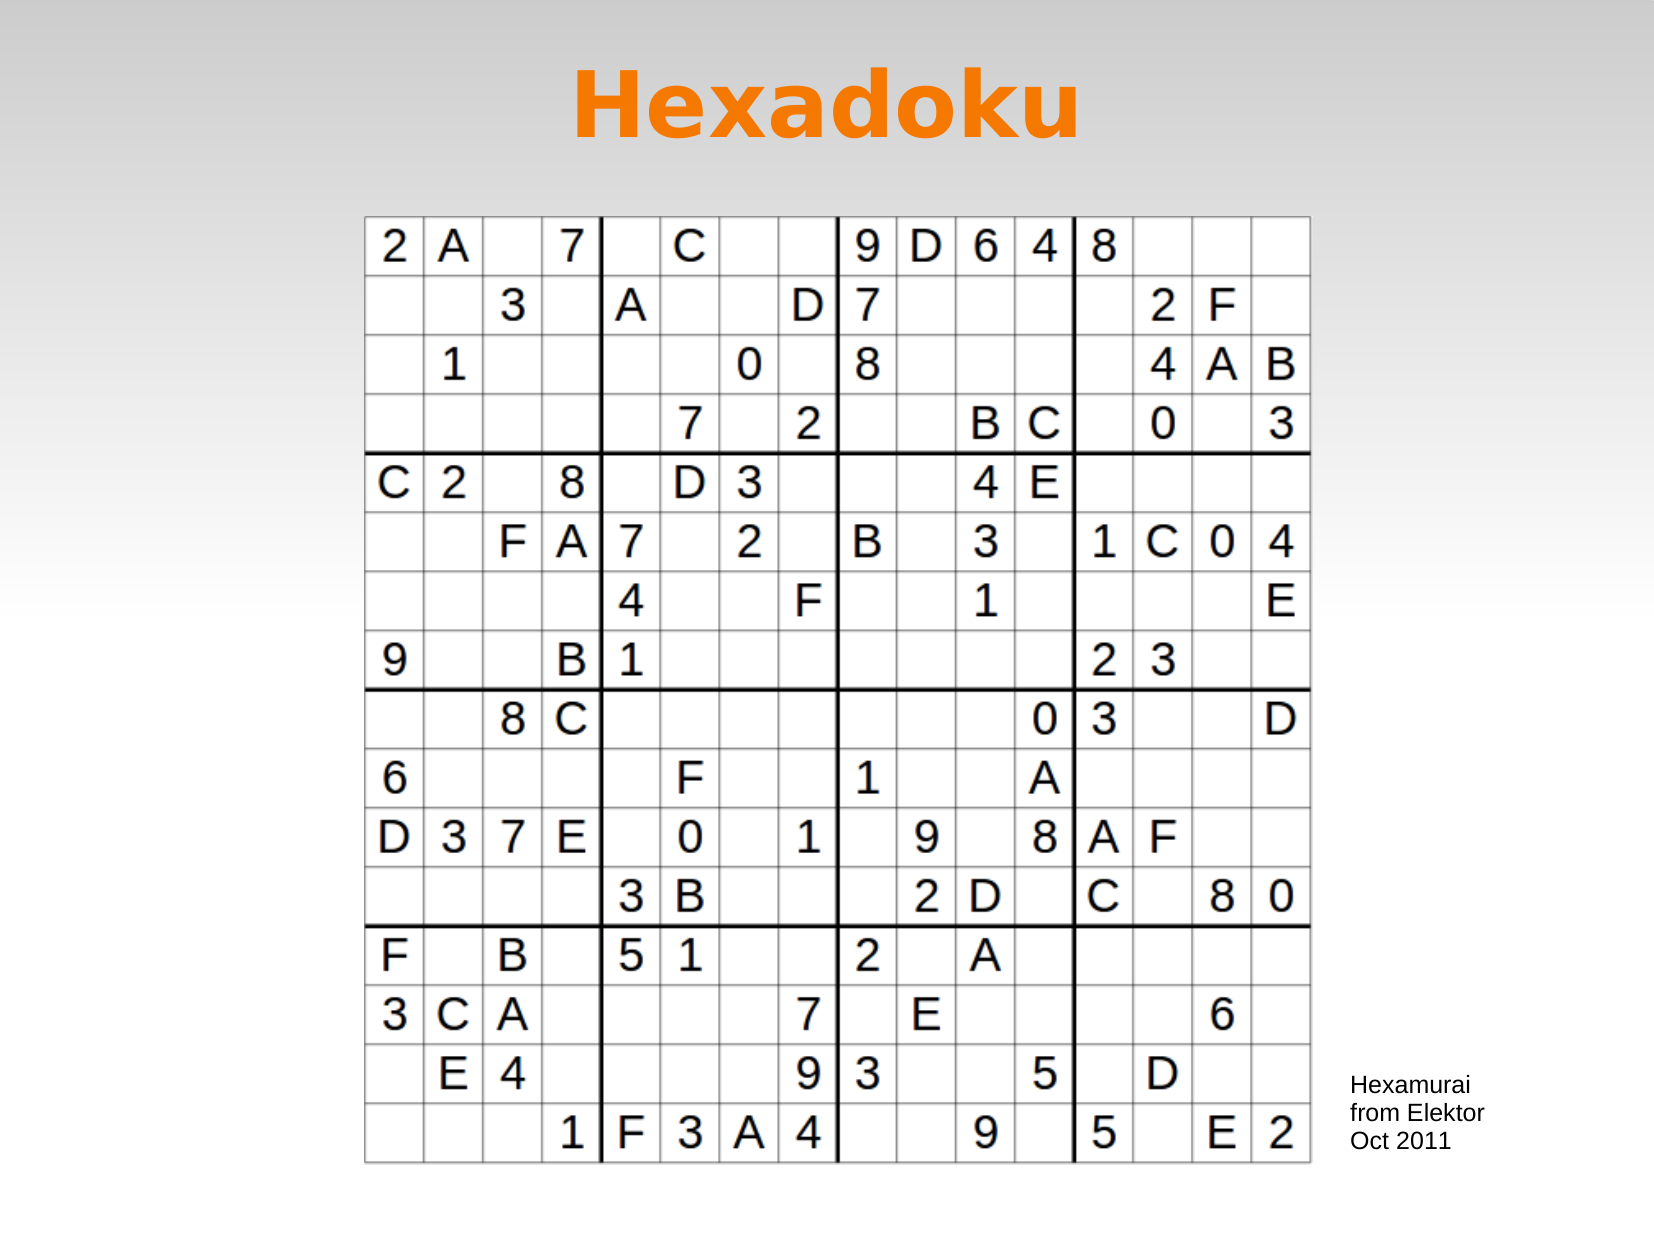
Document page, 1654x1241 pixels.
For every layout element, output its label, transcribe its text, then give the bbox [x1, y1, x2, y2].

text_box Hexamurai from Elektor Oct 2011 [1335, 1063, 1501, 1163]
picture [364, 216, 1313, 1165]
title Hexadoku [82, 9, 1571, 202]
